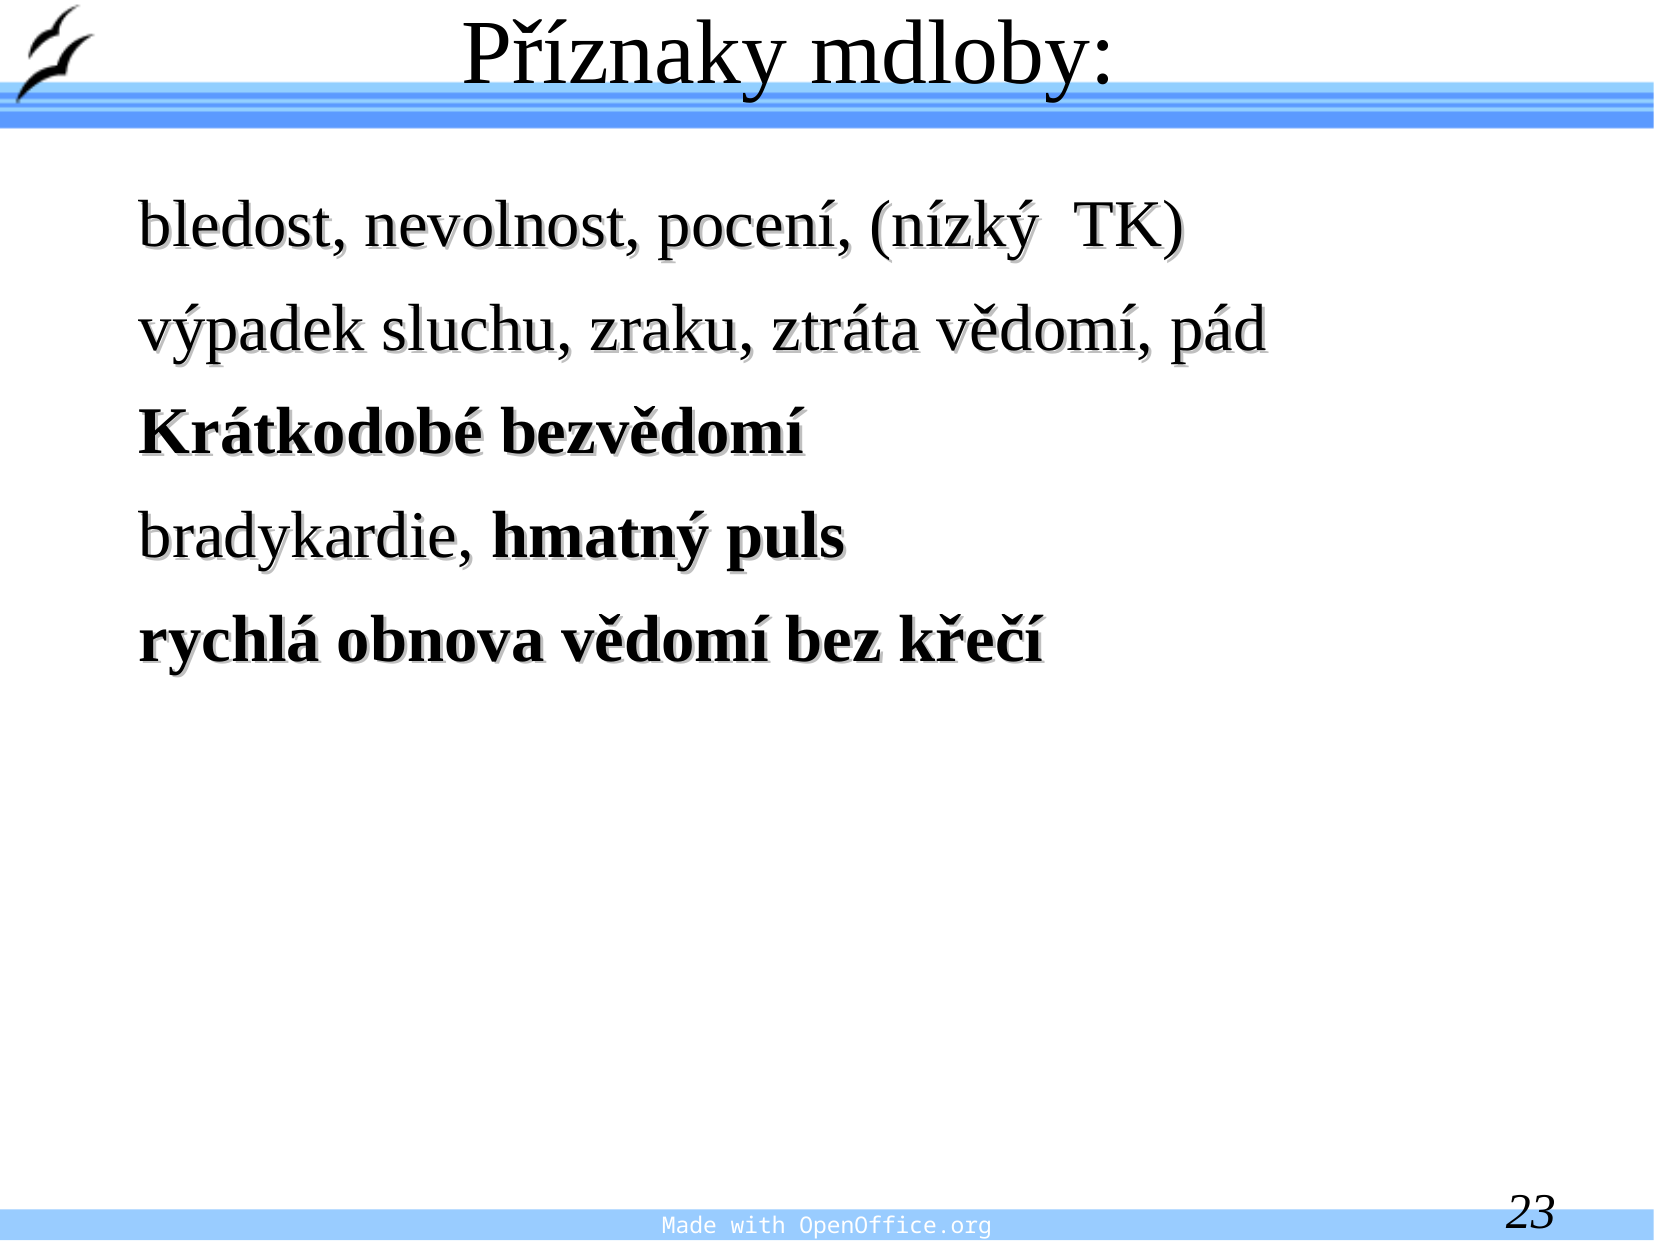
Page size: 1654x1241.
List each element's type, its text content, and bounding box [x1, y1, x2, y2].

picture [0, 0, 1654, 133]
title Příznaky mdloby: [94, 0, 1507, 107]
list bledost, nevolnost, pocení, (nízký TK) výpadek sluchu, zraku, ztráta vědomí, pád Krátkodobé bezvědomí bradykardie, hmatný puls rychlá obnova vědomí bez křečí [120, 187, 1533, 1195]
